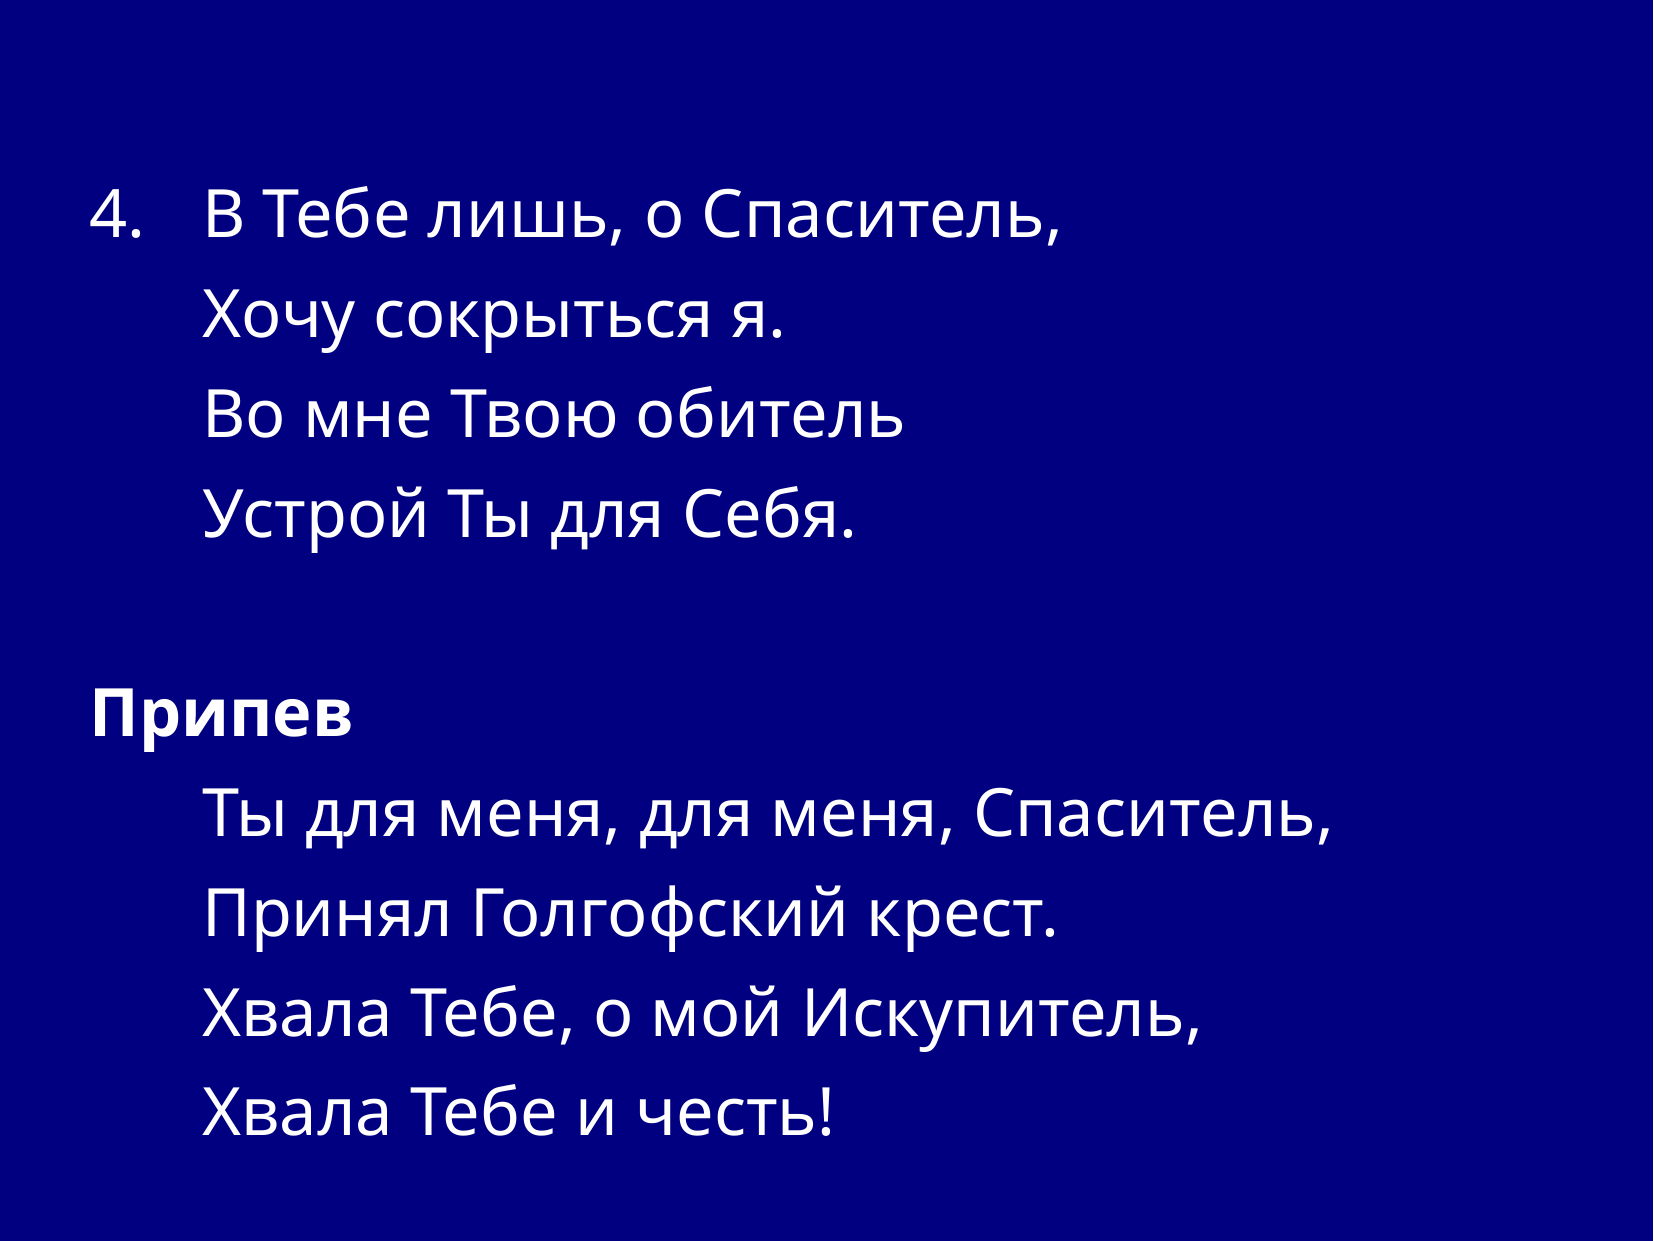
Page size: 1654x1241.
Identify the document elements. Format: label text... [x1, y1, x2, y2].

text_box 4. В Тебе лишь, о Спаситель, Хочу сокрыться я. Во мне Твою обитель Устрой Ты для Себя. Припев Ты для меня, для меня, Спаситель, Принял Голгофский крест. Хвала Тебе, о мой Искупитель, Хвала Тебе и честь! [75, 150, 1576, 1163]
